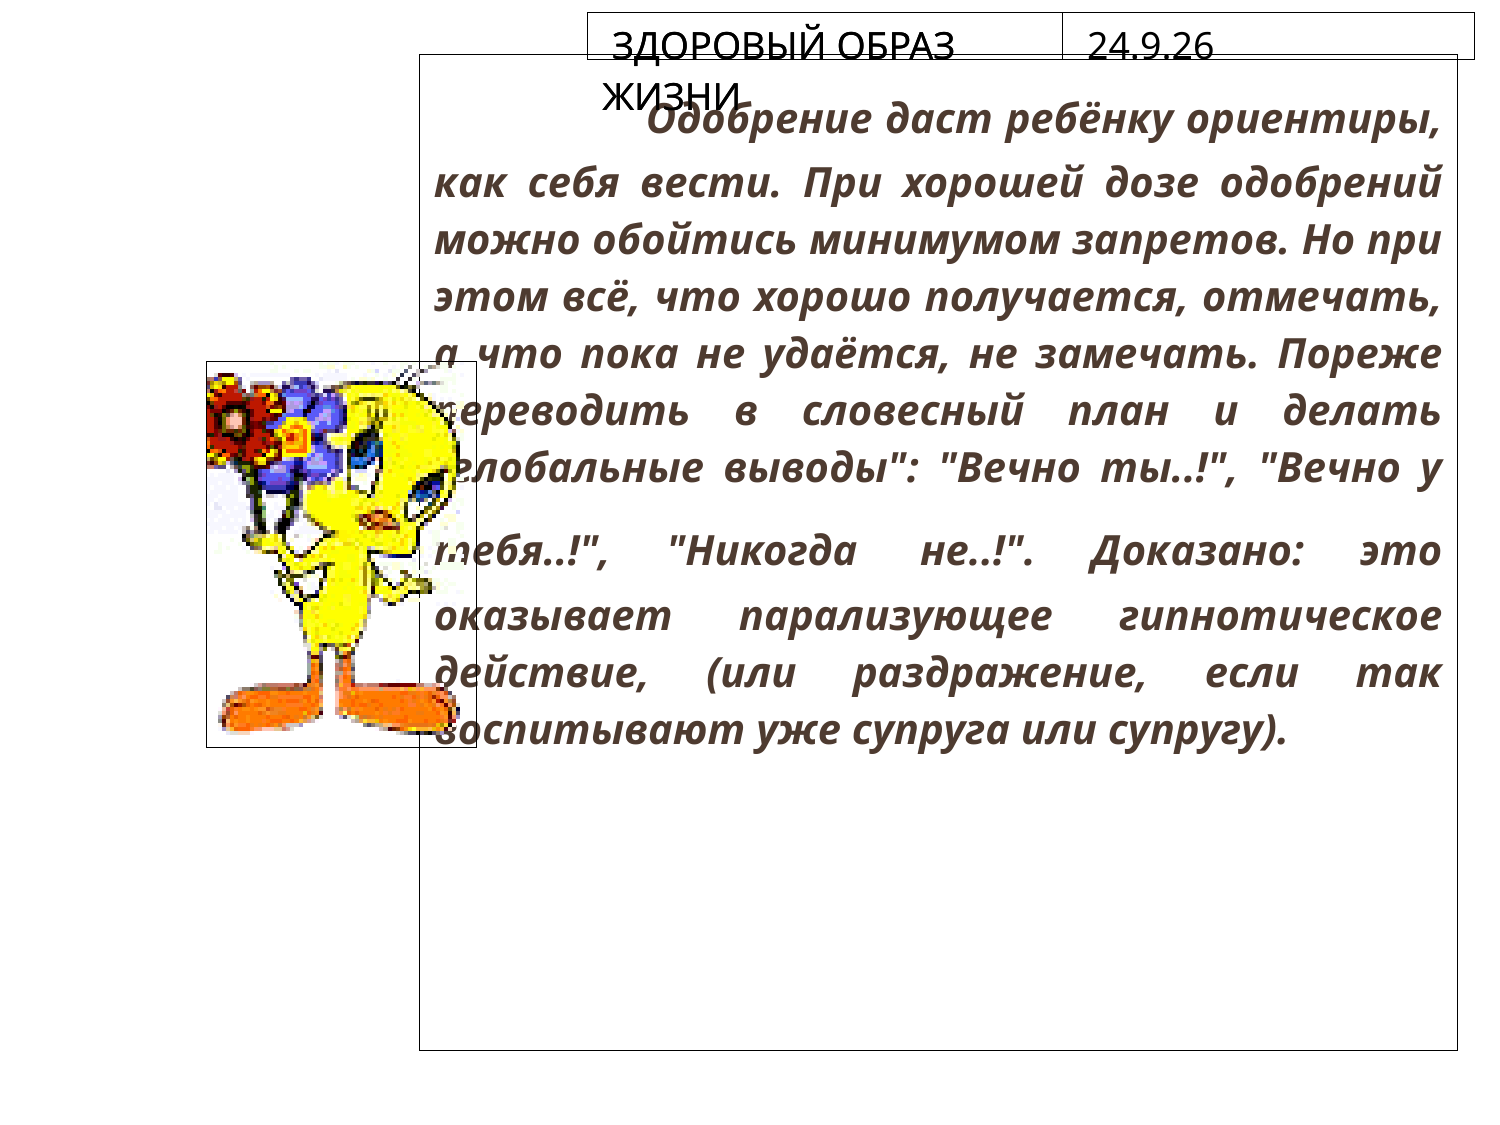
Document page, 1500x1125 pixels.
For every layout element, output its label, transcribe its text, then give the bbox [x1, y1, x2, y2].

list Одобрение даст ребёнку ориентиры, как себя вести. При хорошей дозе одобрений можно обойтись минимумом запретов. Но при этом всё, что хорошо полу­чается, отмечать, а что пока не удаётся, не замечать. Пореже переводить в словесный план и делать "глобальные выводы": "Вечно ты..!", "Вечно у тебя..!", "Никогда не..!". Доказано: это оказывает парализующее гипнотическое действие, (или раздражение, если так воспитывают уже супруга или супругу). [419, 54, 1458, 1051]
footer ЗДОРОВЫЙ ОБРАЗ ЖИЗНИ [587, 12, 1063, 60]
picture [206, 361, 477, 748]
